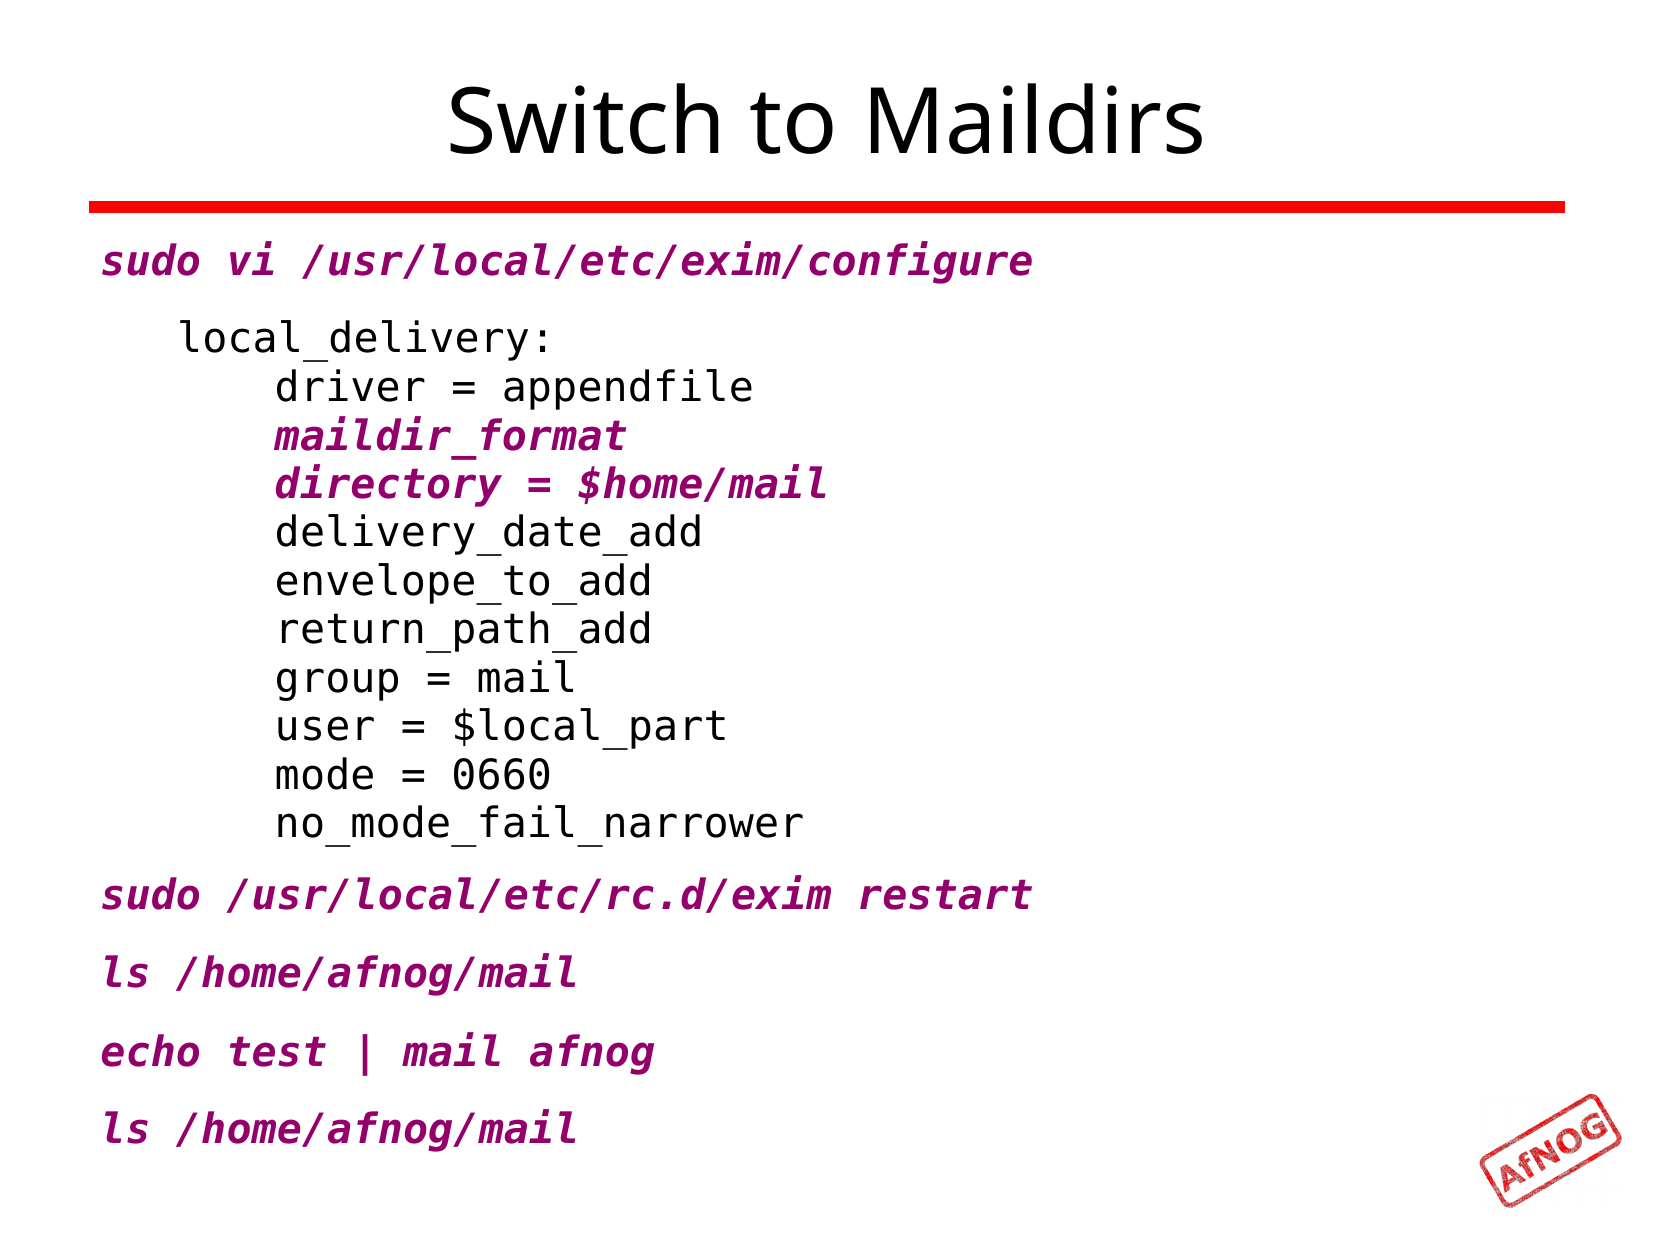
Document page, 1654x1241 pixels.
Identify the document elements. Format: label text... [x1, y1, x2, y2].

title Switch to Maildirs [88, 29, 1565, 207]
picture [1476, 1090, 1625, 1211]
list sudo vi /usr/local/etc/exim/configure local_delivery: driver = appendfile maildir_format directory = $home/mail delivery_date_add envelope_to_add return_path_add group = mail user = $local_part mode = 0660 no_mode_fail_narrower sudo /usr/local/etc/rc.d/exim restart ls /home/afnog/mail echo test | mail afnog ls /home/afnog/mail [82, 236, 1571, 1154]
